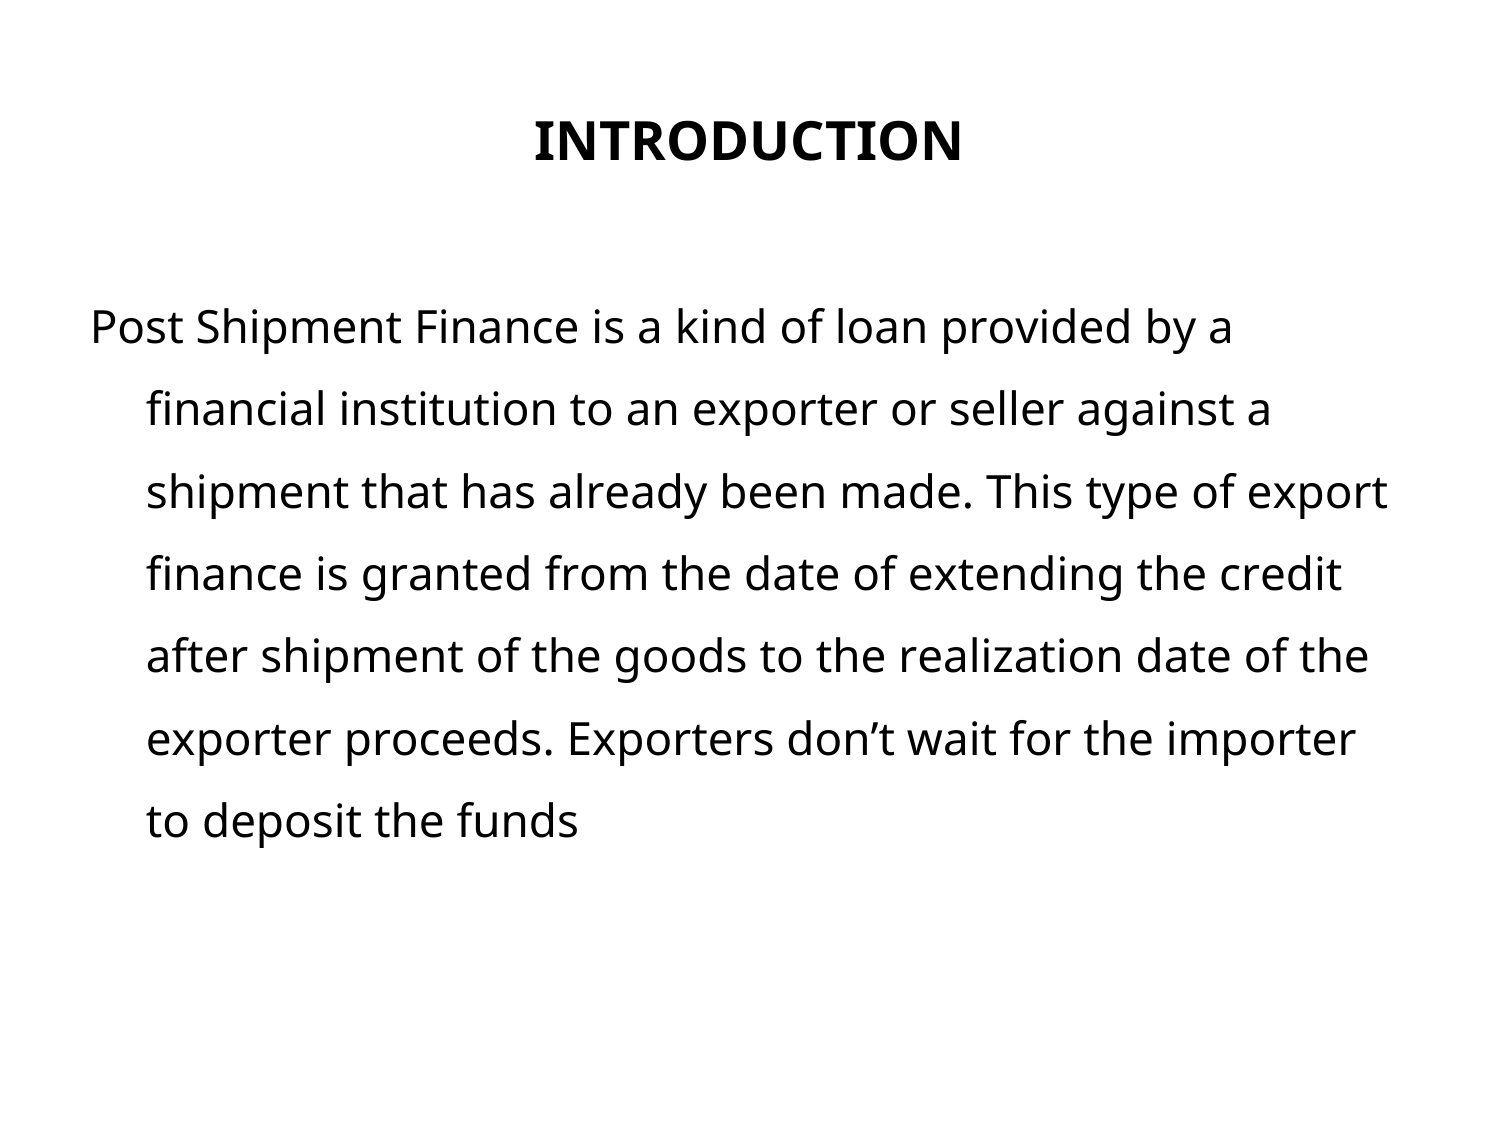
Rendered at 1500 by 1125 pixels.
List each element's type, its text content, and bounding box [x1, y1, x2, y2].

title INTRODUCTION [75, 45, 1425, 233]
list Post Shipment Finance is a kind of loan provided by a financial institution to an exporter or seller against a shipment that has already been made. This type of export finance is granted from the date of extending the credit after shipment of the goods to the realization date of the exporter proceeds. Exporters don’t wait for the importer to deposit the funds [75, 262, 1425, 1005]
